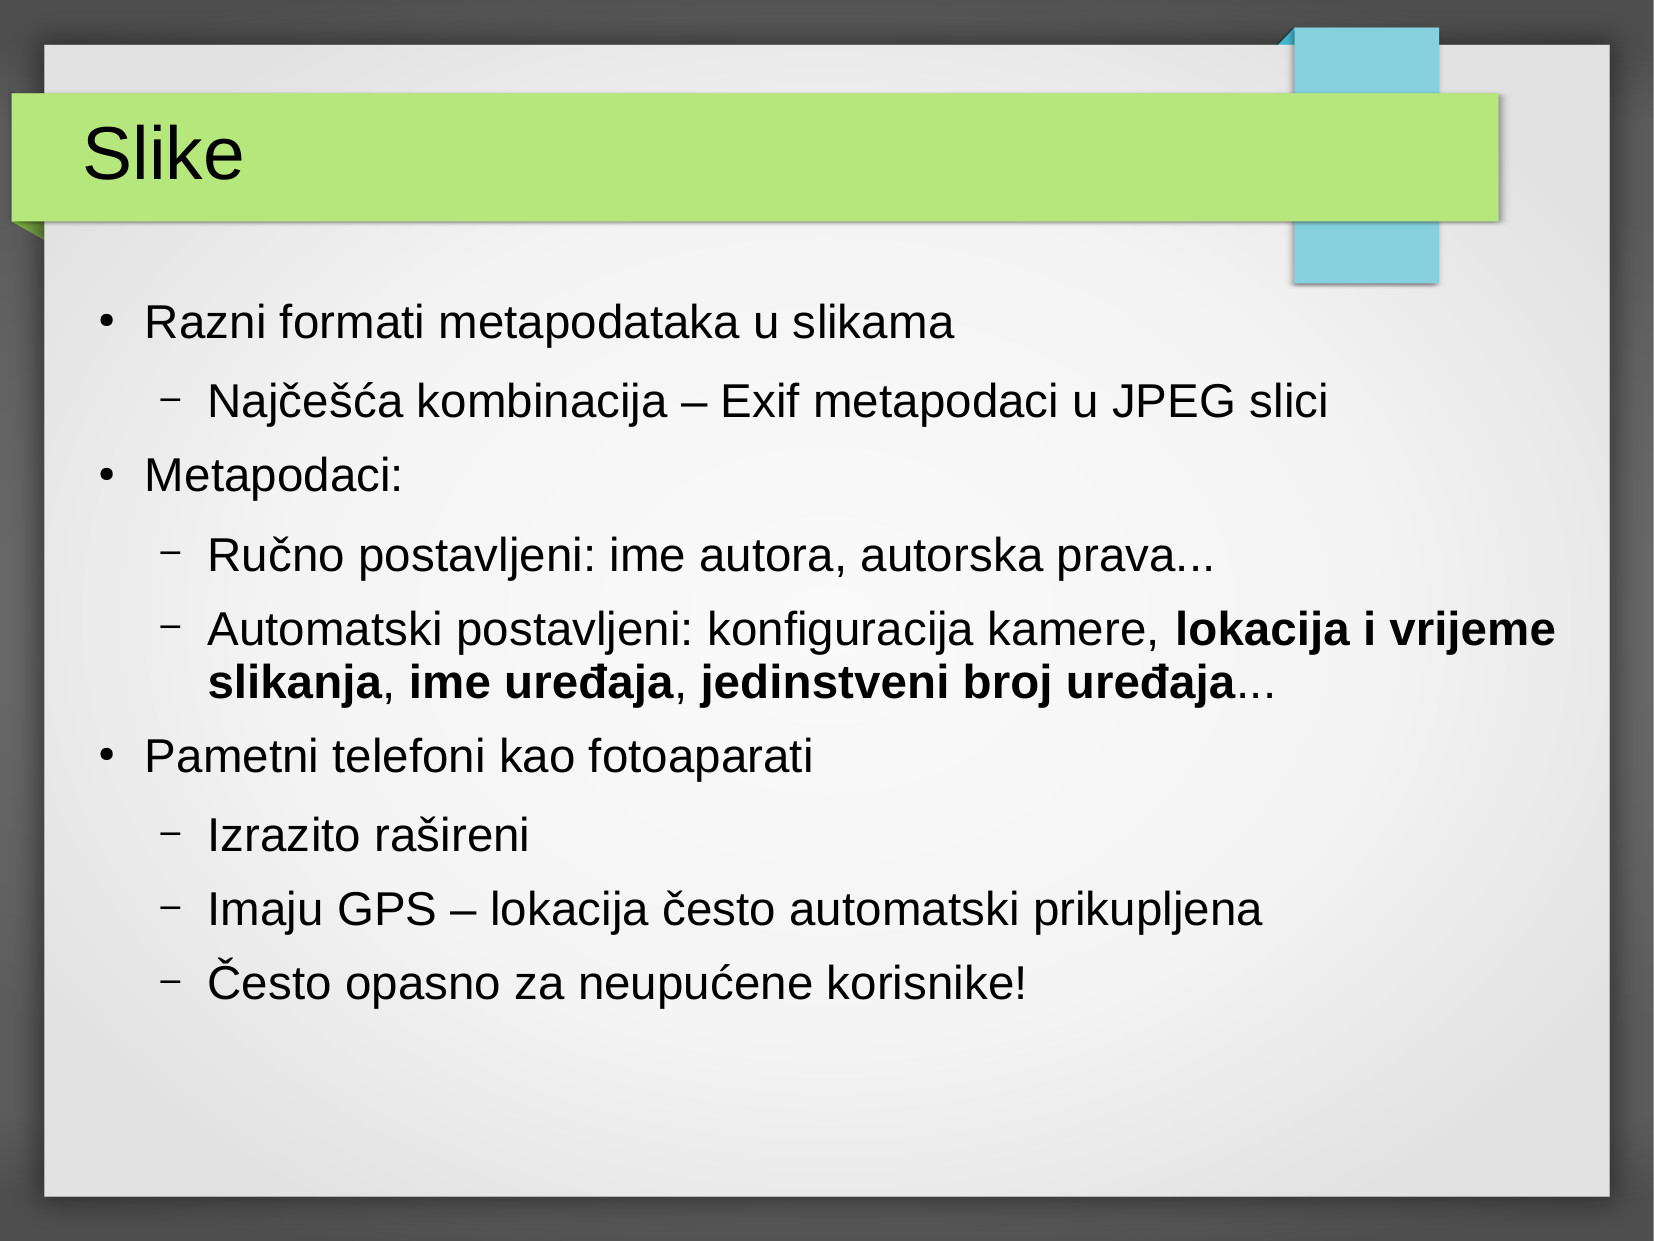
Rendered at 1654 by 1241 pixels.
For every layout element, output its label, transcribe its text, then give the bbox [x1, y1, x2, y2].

picture [0, 0, 1654, 1241]
list Razni formati metapodataka u slikama Najčešća kombinacija – Exif metapodaci u JPEG slici Metapodaci: Ručno postavljeni: ime autora, autorska prava... Automatski postavljeni: konfiguracija kamere, lokacija i vrijeme slikanja, ime uređaja, jedinstveni broj uređaja... Pametni telefoni kao fotoaparati Izrazito rašireni Imaju GPS – lokacija često automatski prikupljena Često opasno za neupućene korisnike! [82, 295, 1571, 1015]
title Slike [82, 94, 1264, 213]
